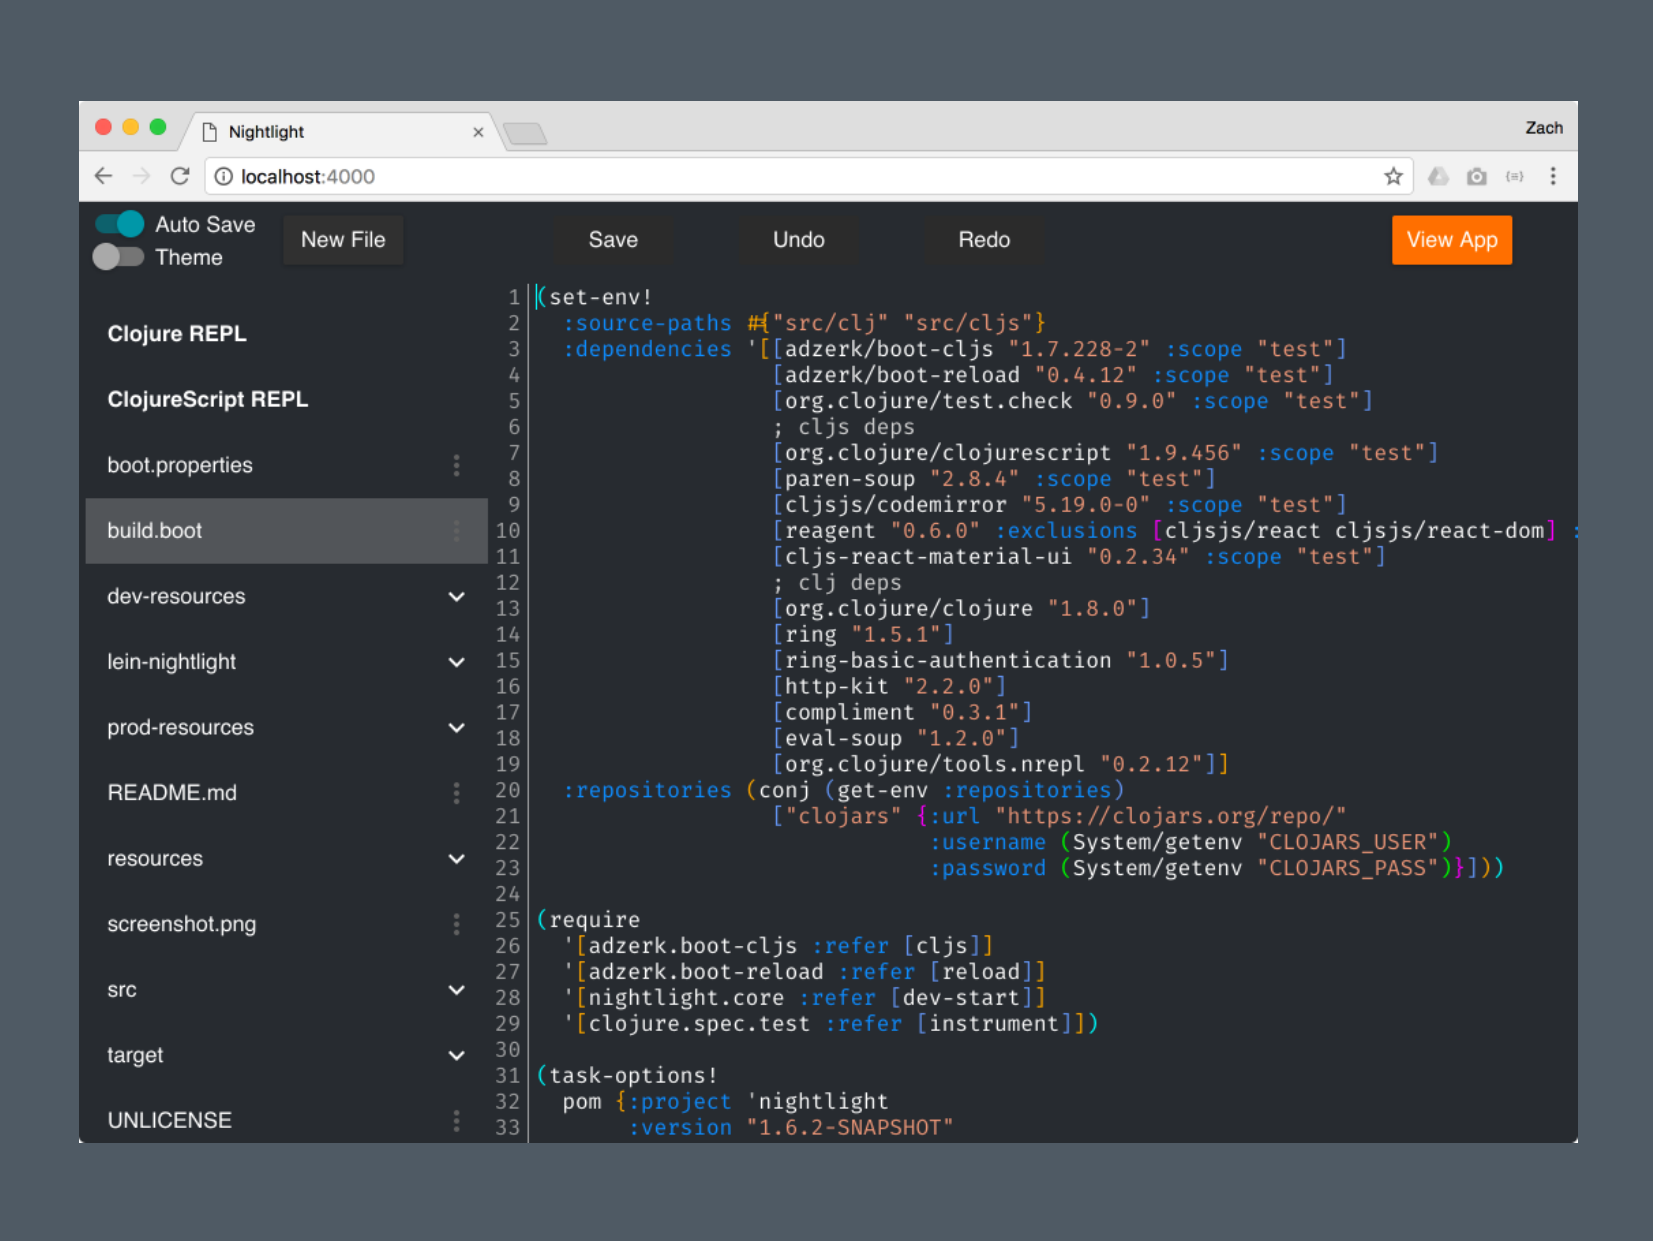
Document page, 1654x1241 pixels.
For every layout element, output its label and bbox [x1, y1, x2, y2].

picture [79, 101, 1578, 1143]
